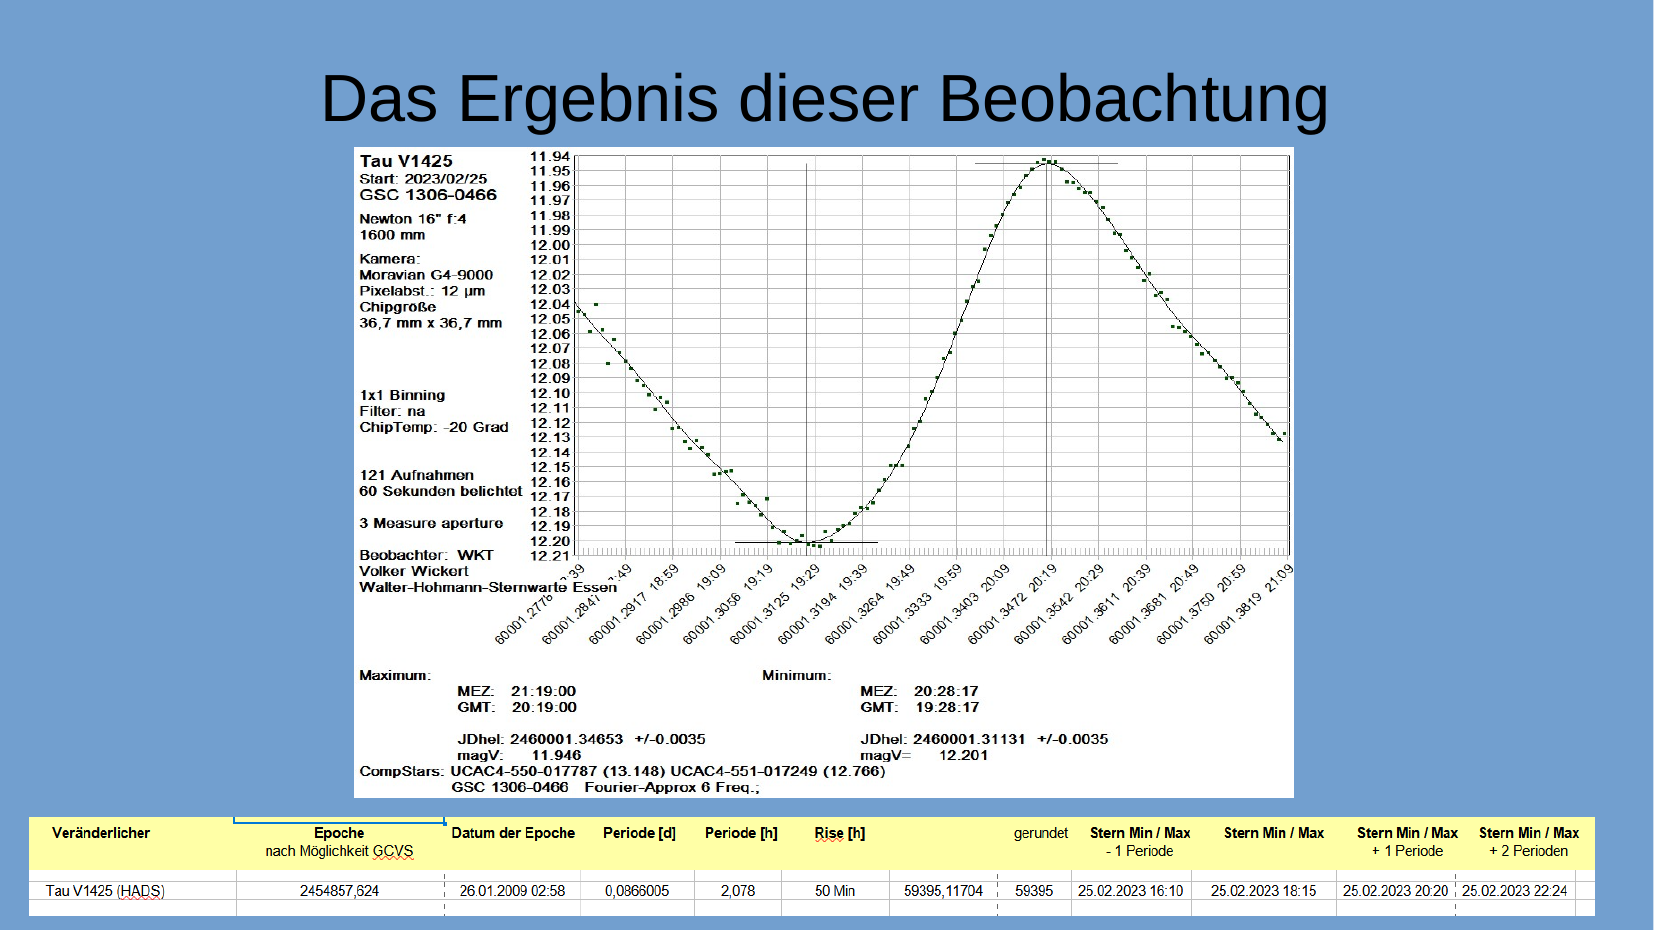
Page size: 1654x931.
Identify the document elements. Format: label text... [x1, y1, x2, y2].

text_box Das Ergebnis dieser Beobachtung [29, 11, 1622, 237]
picture [354, 147, 1294, 798]
picture [29, 817, 1595, 916]
